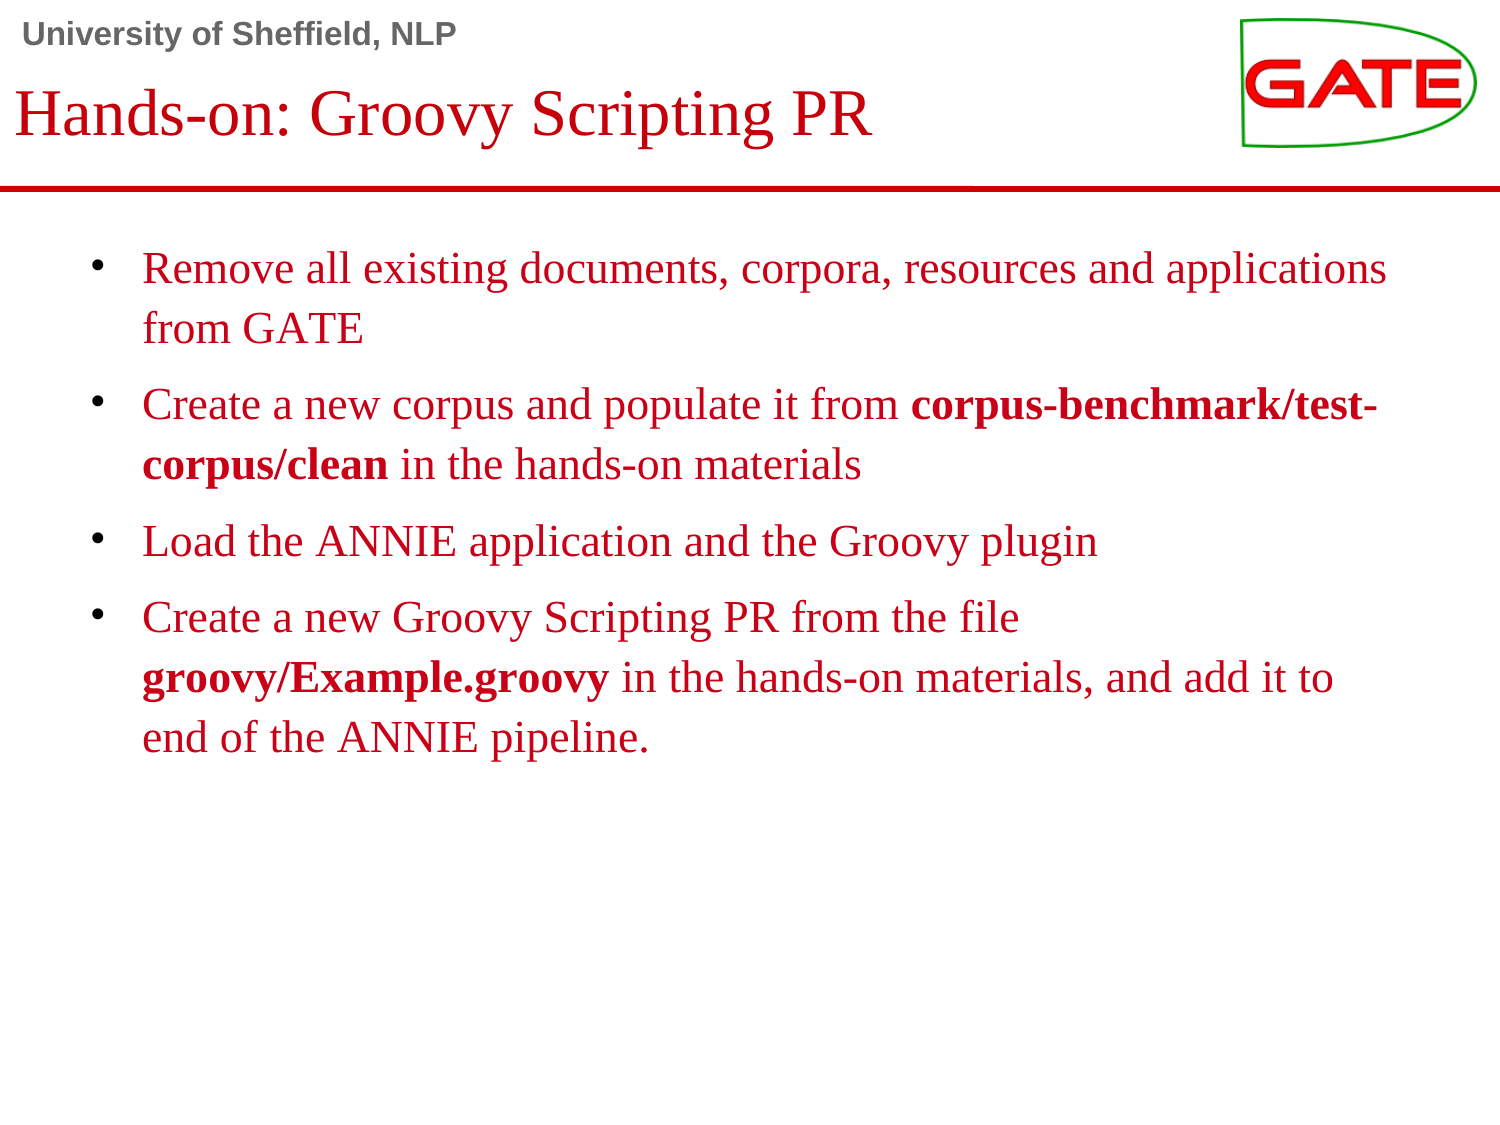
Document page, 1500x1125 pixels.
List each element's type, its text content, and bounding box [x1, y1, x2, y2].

picture [1240, 18, 1477, 148]
title Hands-on: Groovy Scripting PR [0, 4, 1239, 214]
list Remove all existing documents, corpora, resources and applications from GATE Create a new corpus and populate it from corpus-benchmark/test-corpus/clean in the hands-on materials Load the ANNIE application and the Groovy plugin Create a new Groovy Scripting PR from the file groovy/Example.groovy in the hands-on materials, and add it to end of the ANNIE pipeline. [75, 224, 1415, 1106]
